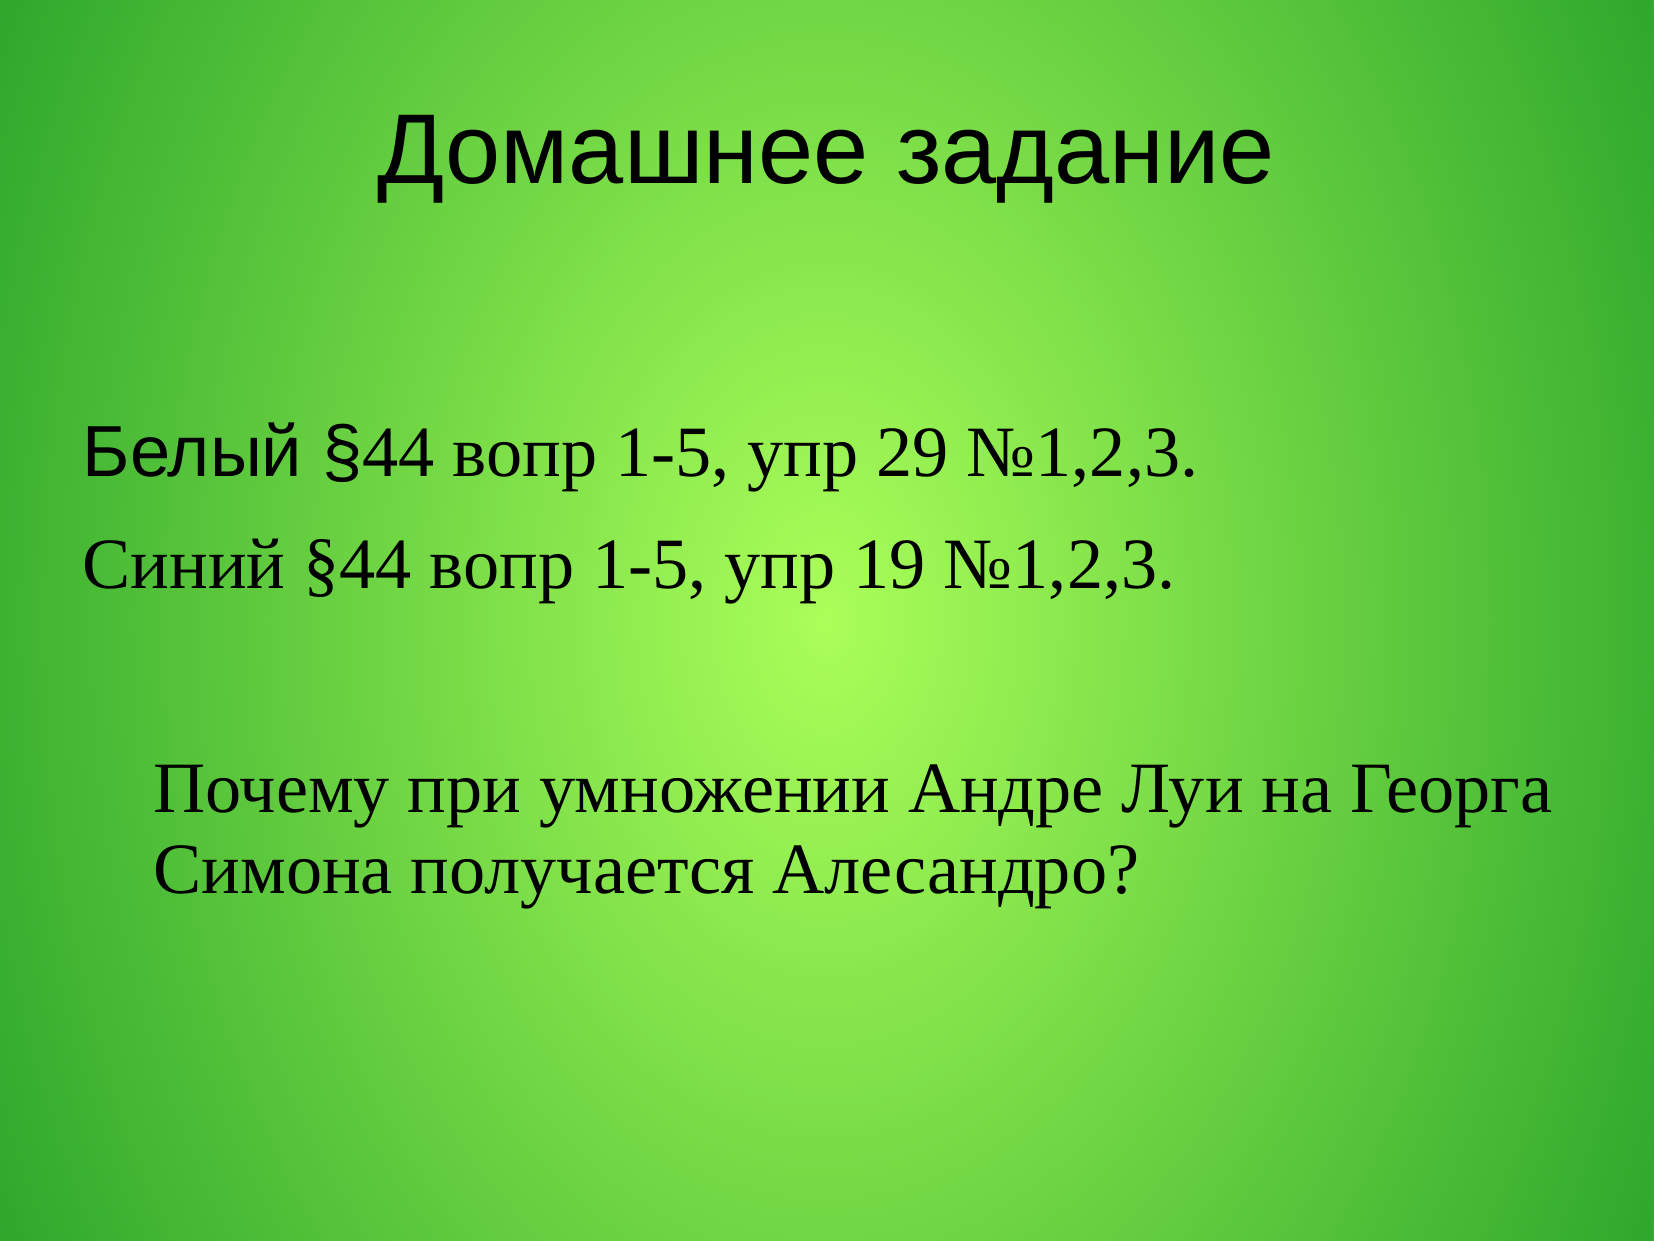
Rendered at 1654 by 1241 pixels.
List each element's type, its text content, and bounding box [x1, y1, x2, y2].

title Домашнее задание [82, 47, 1571, 252]
list Белый §44 вопр 1-5, упр 29 №1,2,3. Синий §44 вопр 1-5, упр 19 №1,2,3. Почему при умножении Андре Луи на Георга Симона получается Алесандро? [82, 299, 1571, 1019]
